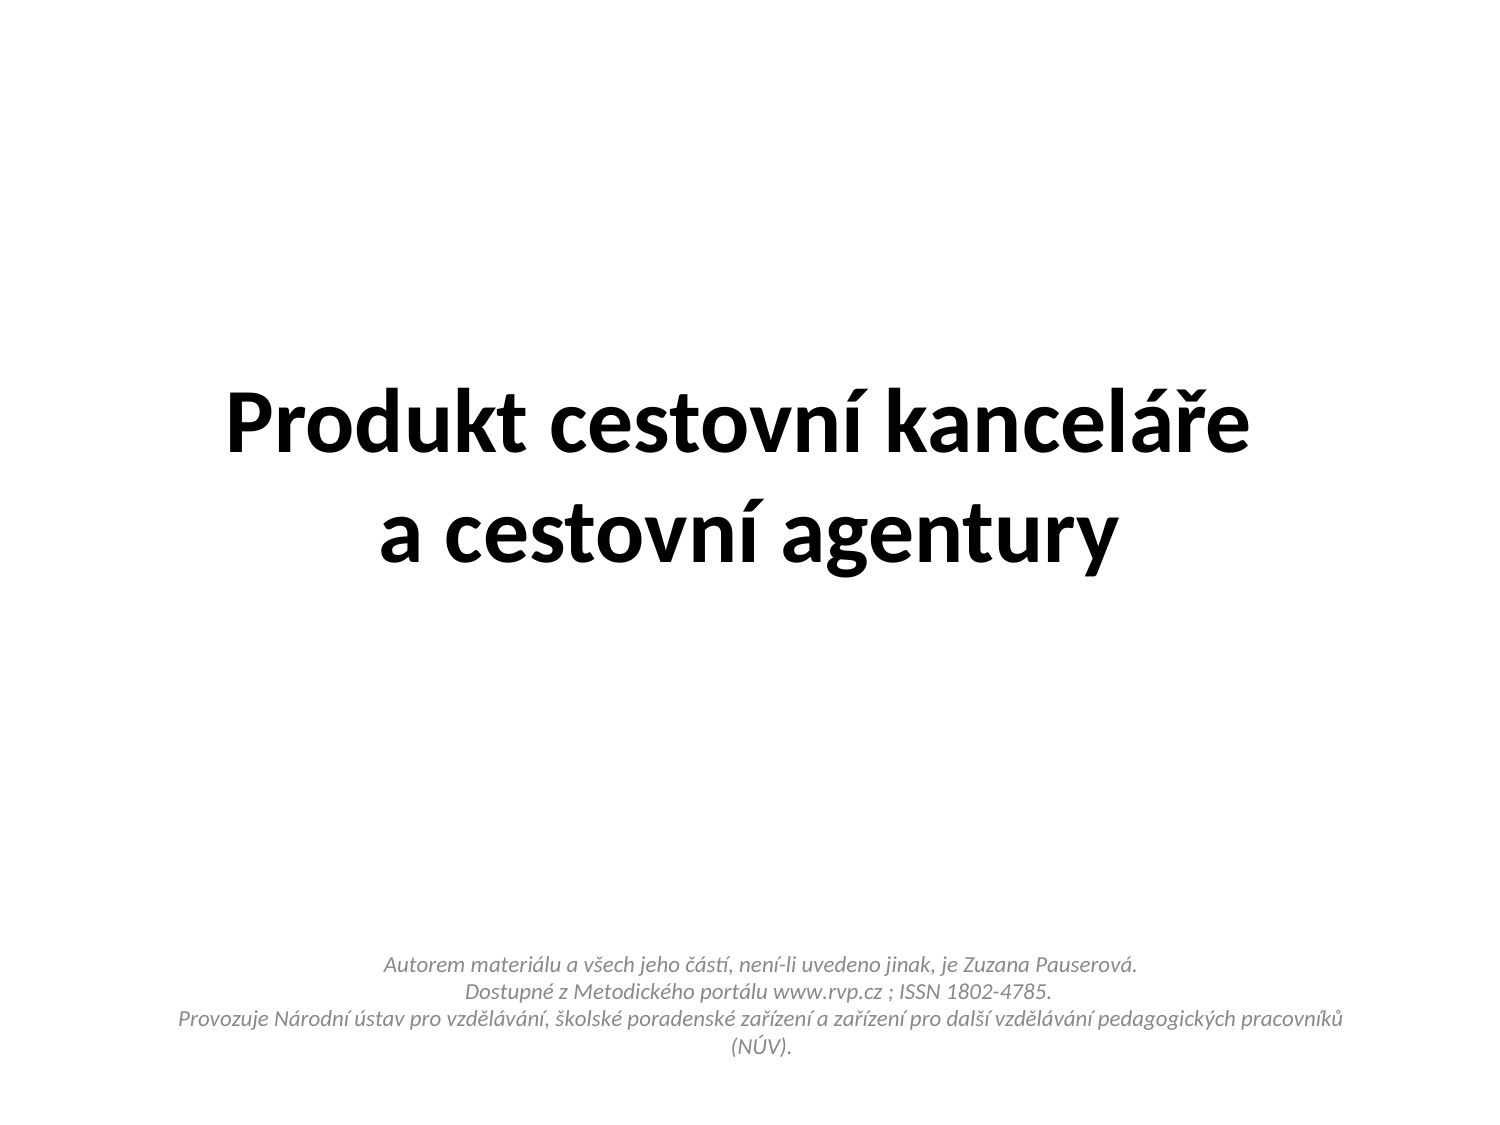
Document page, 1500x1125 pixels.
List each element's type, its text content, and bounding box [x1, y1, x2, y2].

text_box Autorem materiálu a všech jeho částí, není-li uvedeno jinak, je Zuzana Pauserová. Dostupné z Metodického portálu www.rvp.cz ; ISSN 1802-4785. Provozuje Národní ústav pro vzdělávání, školské poradenské zařízení a zařízení pro další vzdělávání pedagogických pracovníků (NÚV). [147, 987, 1377, 1048]
title Produkt cestovní kanceláře a cestovní agentury [112, 349, 1388, 592]
